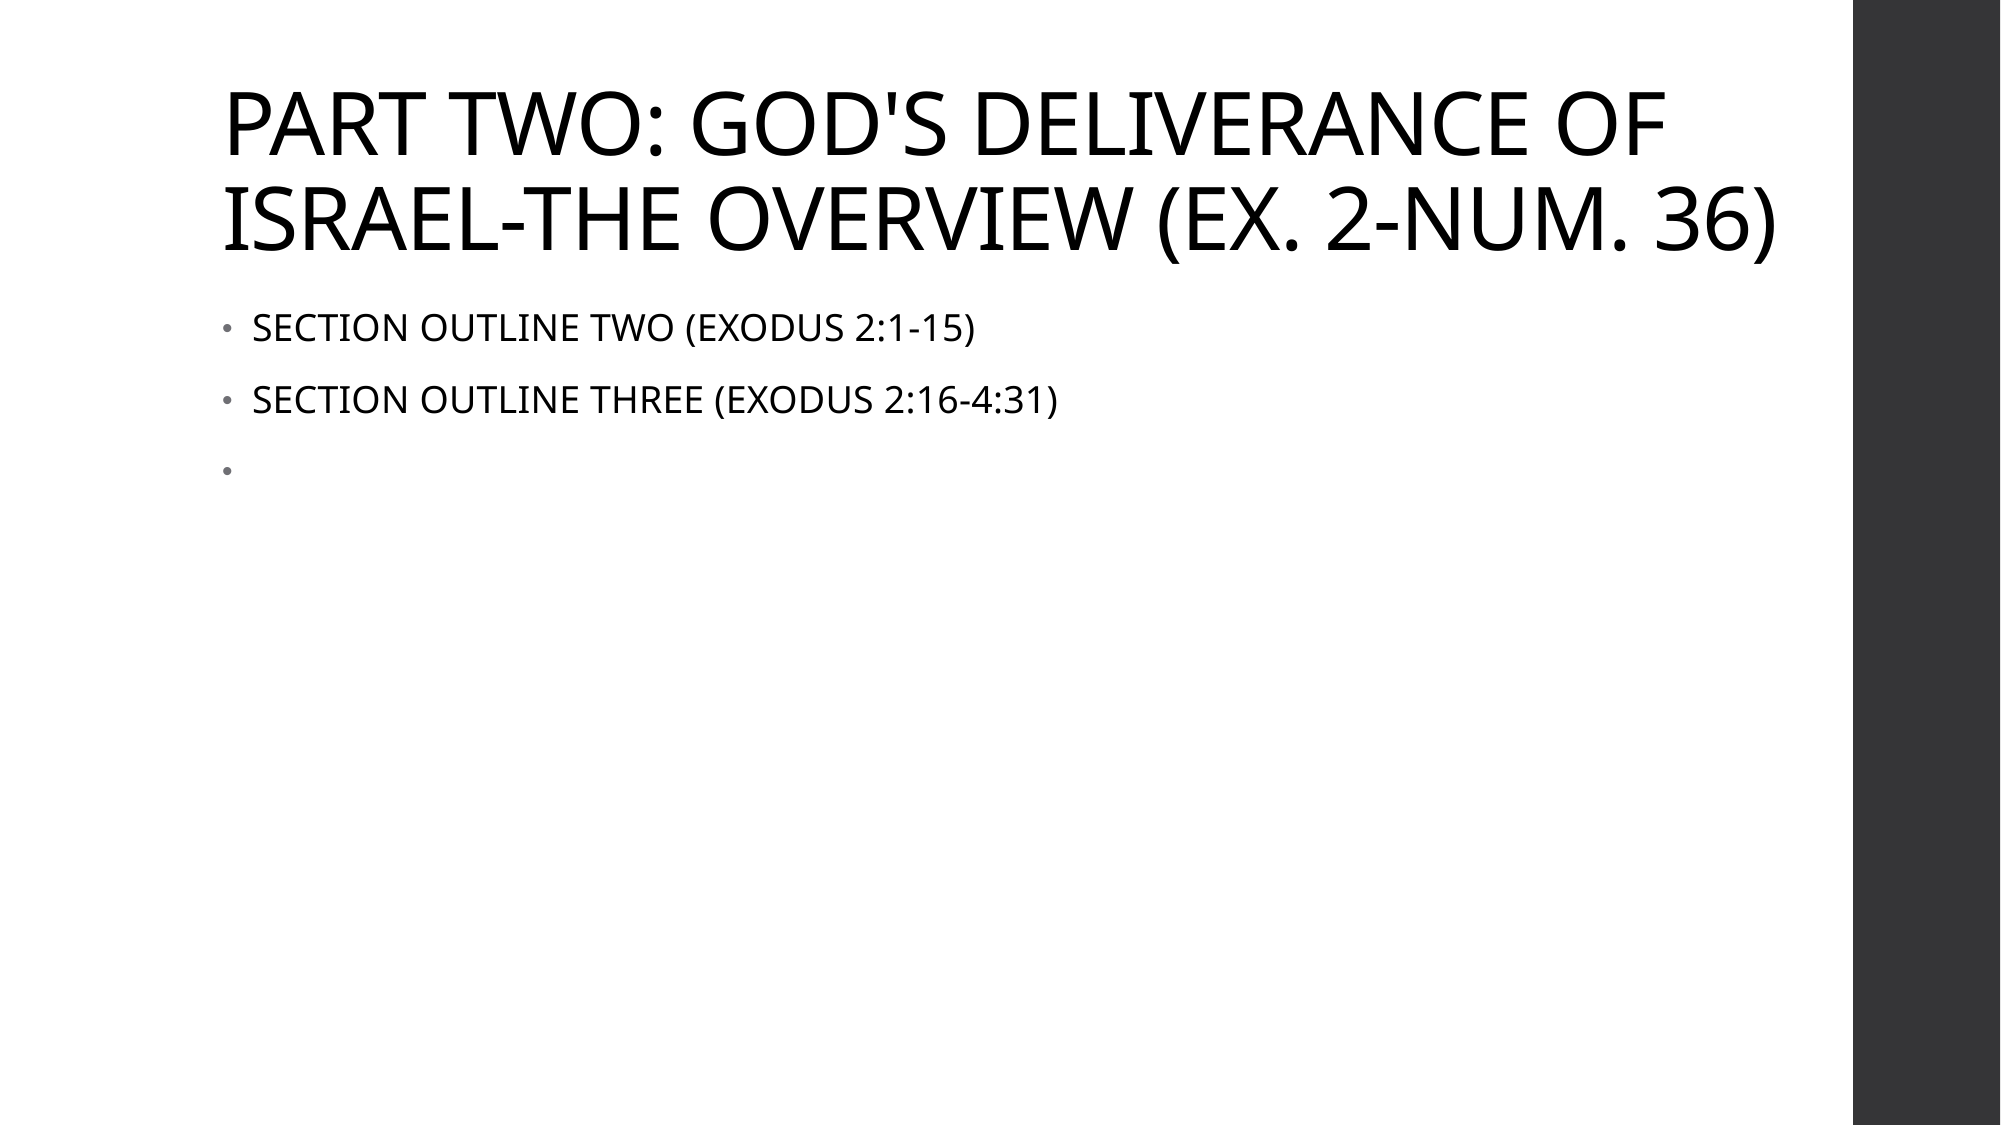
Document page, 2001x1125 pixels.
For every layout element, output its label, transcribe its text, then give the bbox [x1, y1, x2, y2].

list SECTION OUTLINE TWO (EXODUS 2:1-15) SECTION OUTLINE THREE (EXODUS 2:16-4:31) [206, 299, 1617, 1014]
title PART TWO: GOD'S DELIVERANCE OF ISRAEL-THE OVERVIEW (EX. 2-NUM. 36) [206, 60, 1797, 278]
